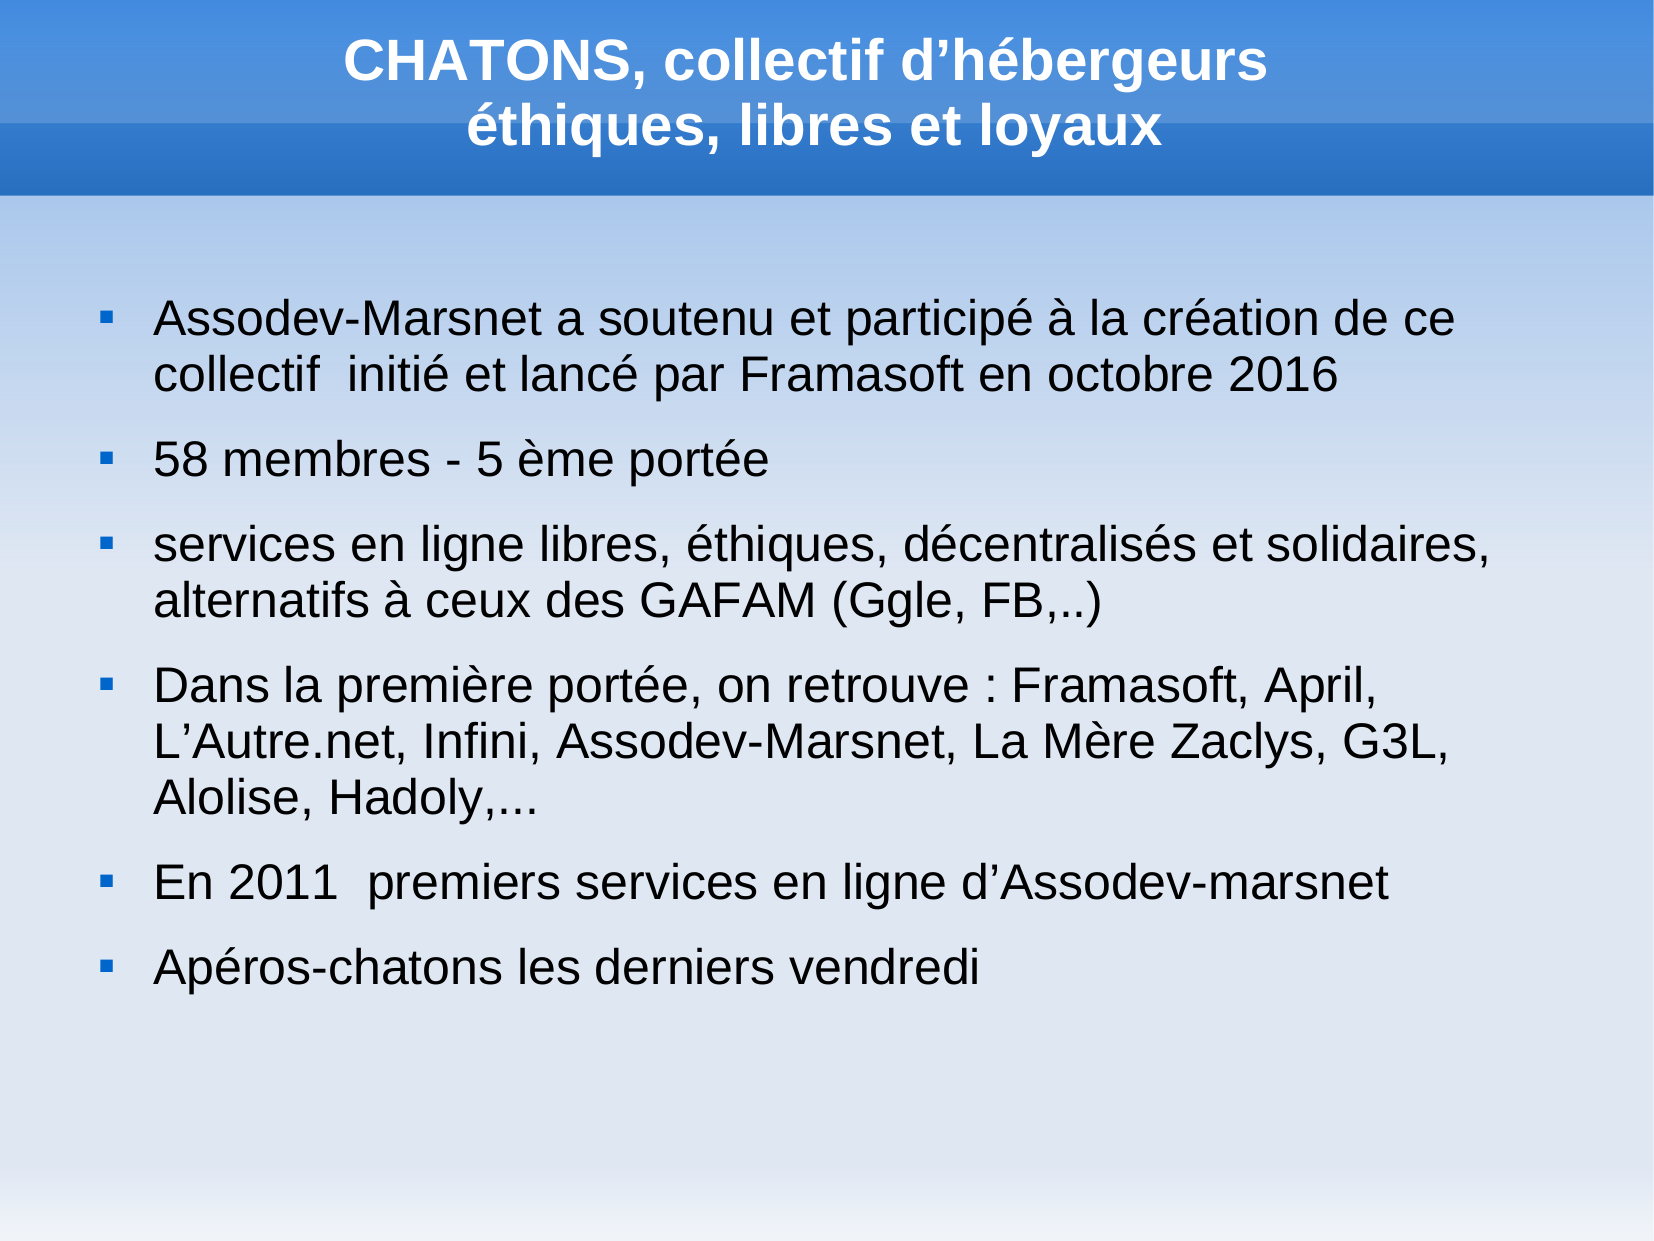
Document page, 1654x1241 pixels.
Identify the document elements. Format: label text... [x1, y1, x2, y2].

title CHATONS, collectif d’hébergeurs éthiques, libres et loyaux [70, 0, 1559, 197]
list Assodev-Marsnet a soutenu et participé à la création de ce collectif initié et lancé par Framasoft en octobre 2016 58 membres - 5 ème portée services en ligne libres, éthiques, décentralisés et solidaires, alternatifs à ceux des GAFAM (Ggle, FB,..) Dans la première portée, on retrouve : Framasoft, April, L’Autre.net, Infini, Assodev-Marsnet, La Mère Zaclys, G3L, Alolise, Hadoly,... En 2011 premiers services en ligne d’Assodev-marsnet Apéros-chatons les derniers vendredi [82, 290, 1571, 1109]
picture [0, 0, 1654, 1241]
